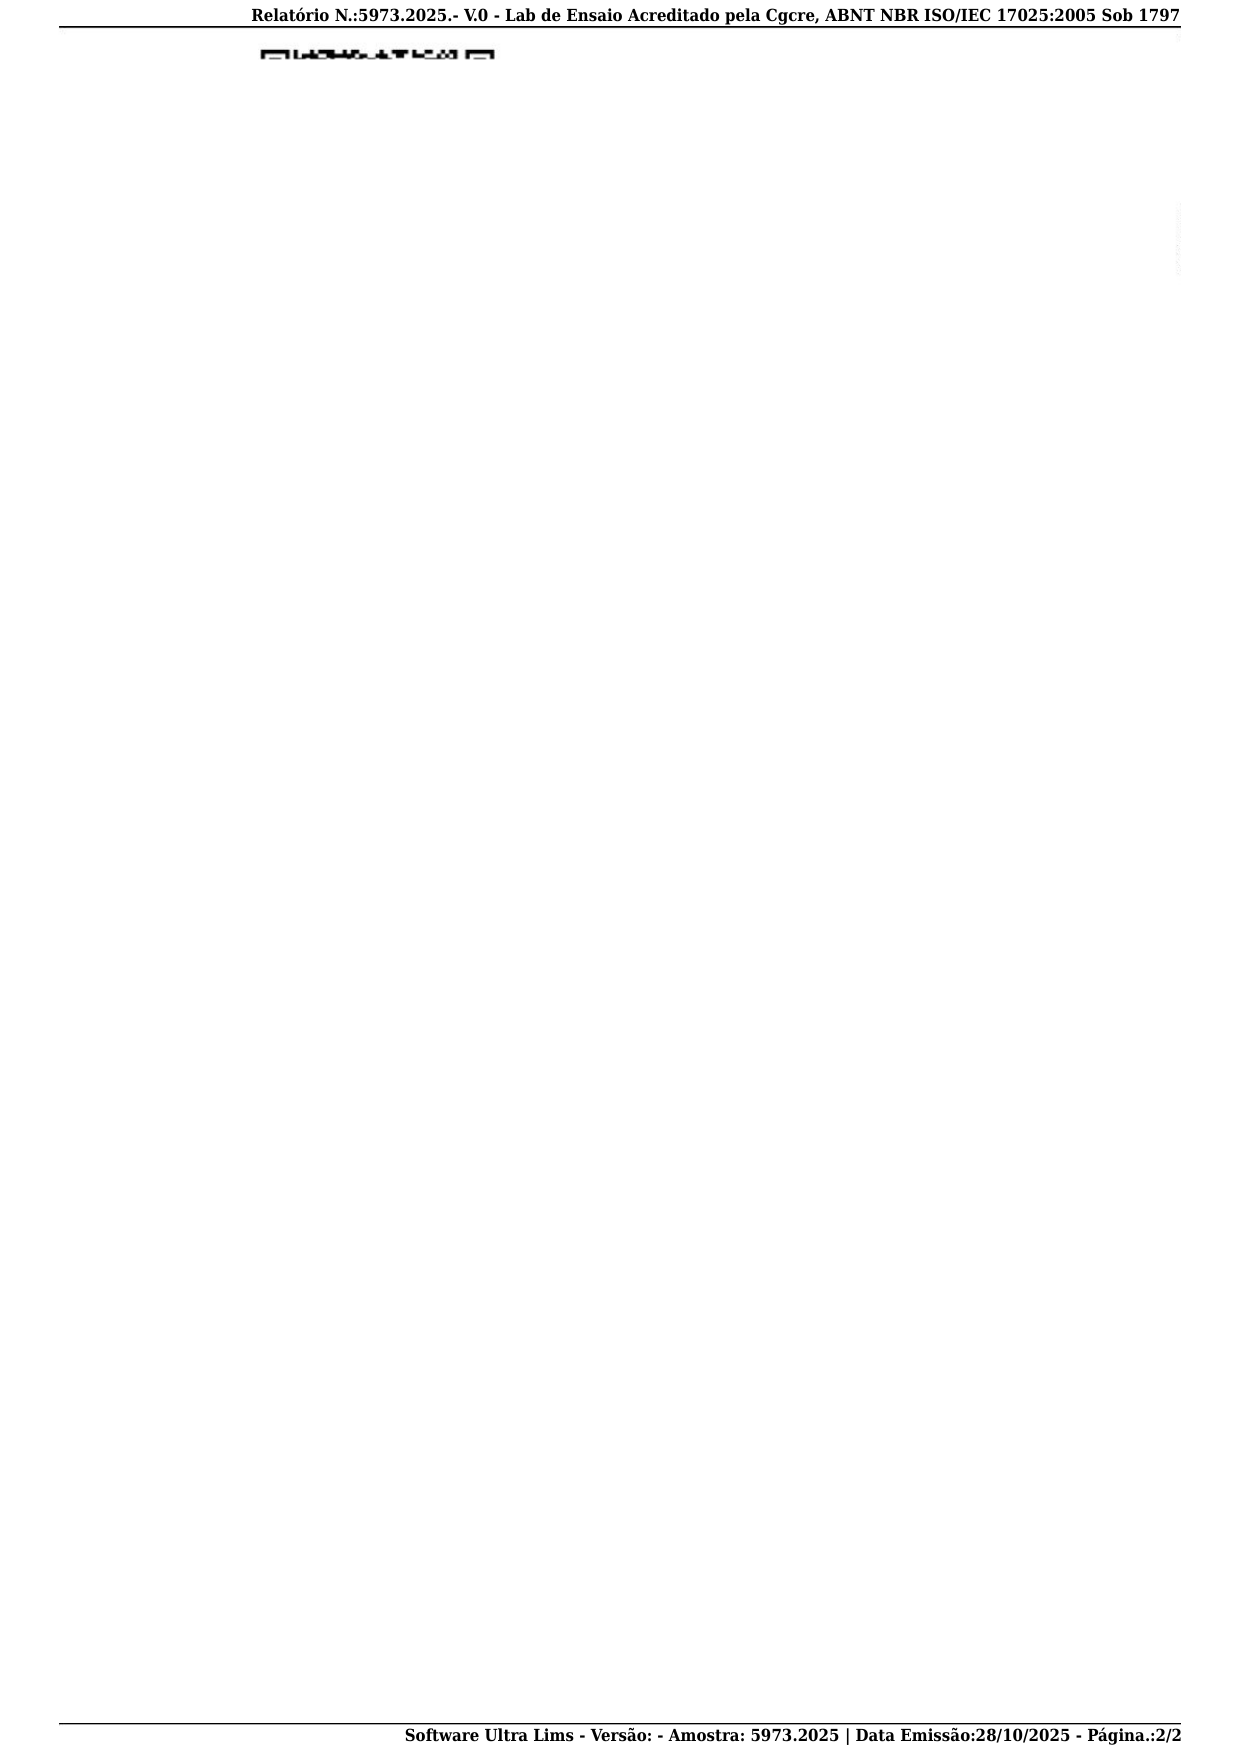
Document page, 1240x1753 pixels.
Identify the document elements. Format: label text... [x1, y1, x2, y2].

text_box Software Ultra Lims - Versão: - Amostra: 5973.2025 | Data Emissão:28/10/2025 - Página.:2/2 [404, 1725, 1206, 1745]
text_box Relatório N.:5973.2025.- V.0 - Lab de Ensaio Acreditado pela Cgcre, ABNT NBR ISO/IEC 17025:2005 Sob 1797 [251, 5, 1207, 26]
text_box [58, 26, 1181, 437]
